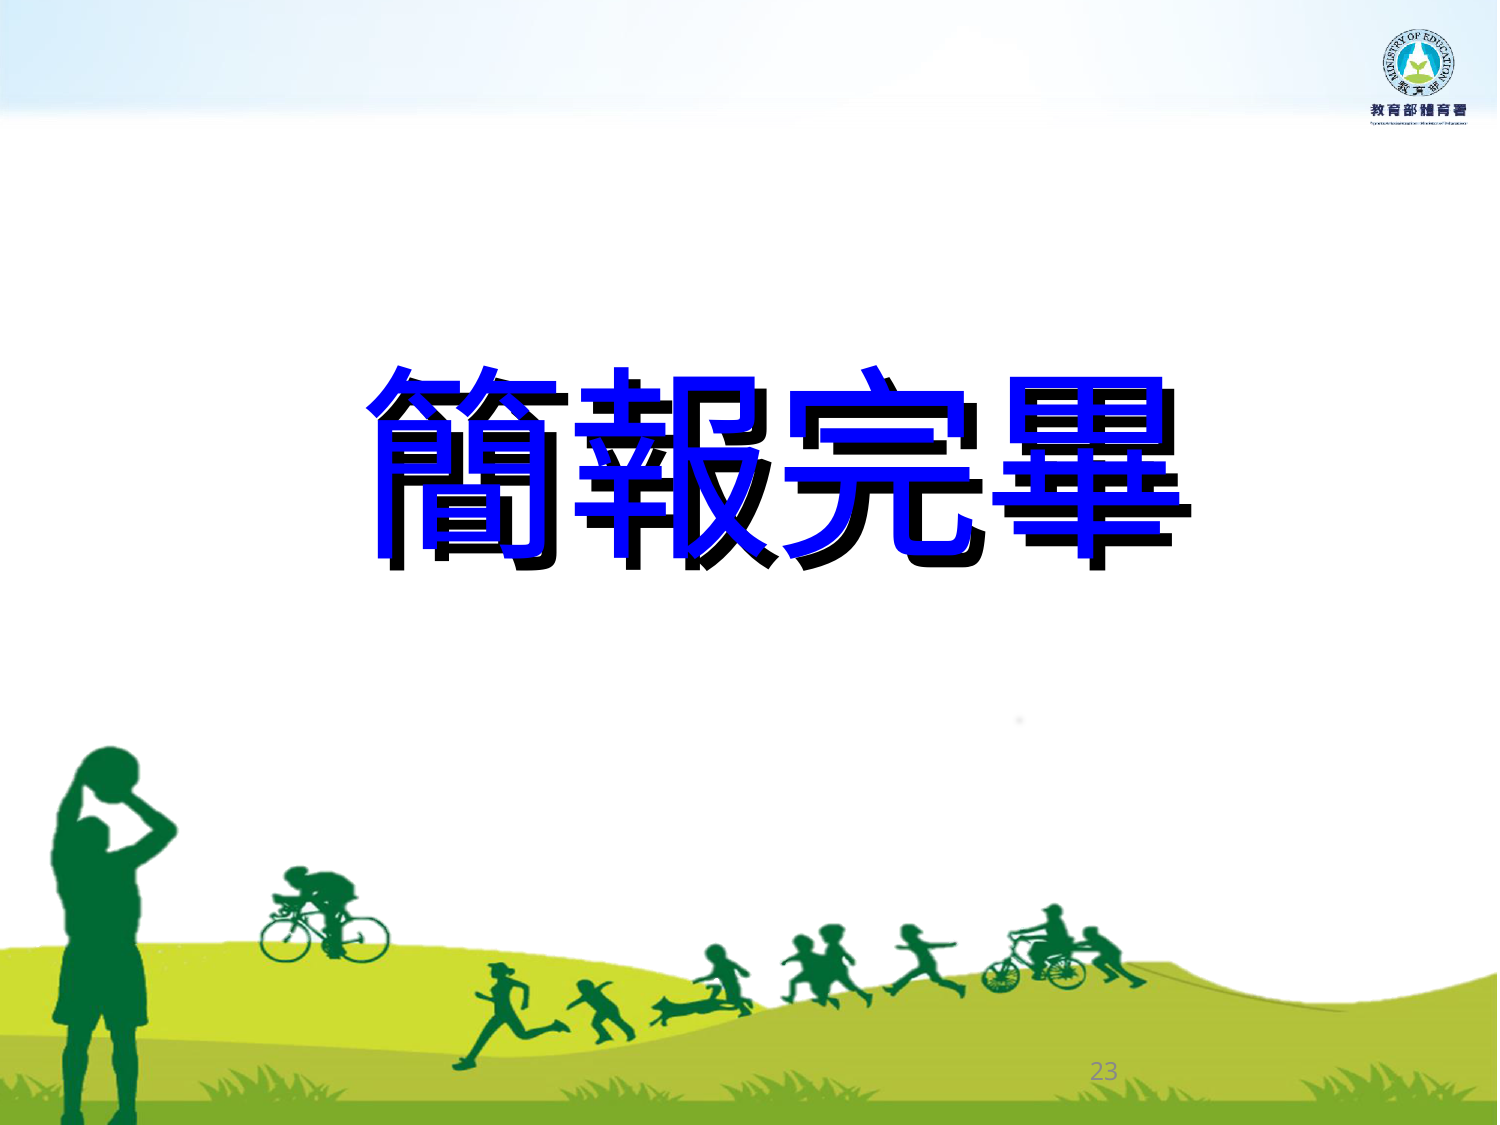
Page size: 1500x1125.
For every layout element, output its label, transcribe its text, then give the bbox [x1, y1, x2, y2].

text_box 簡報完畢 [277, 326, 1270, 587]
text_box 23 [1074, 1042, 1426, 1103]
